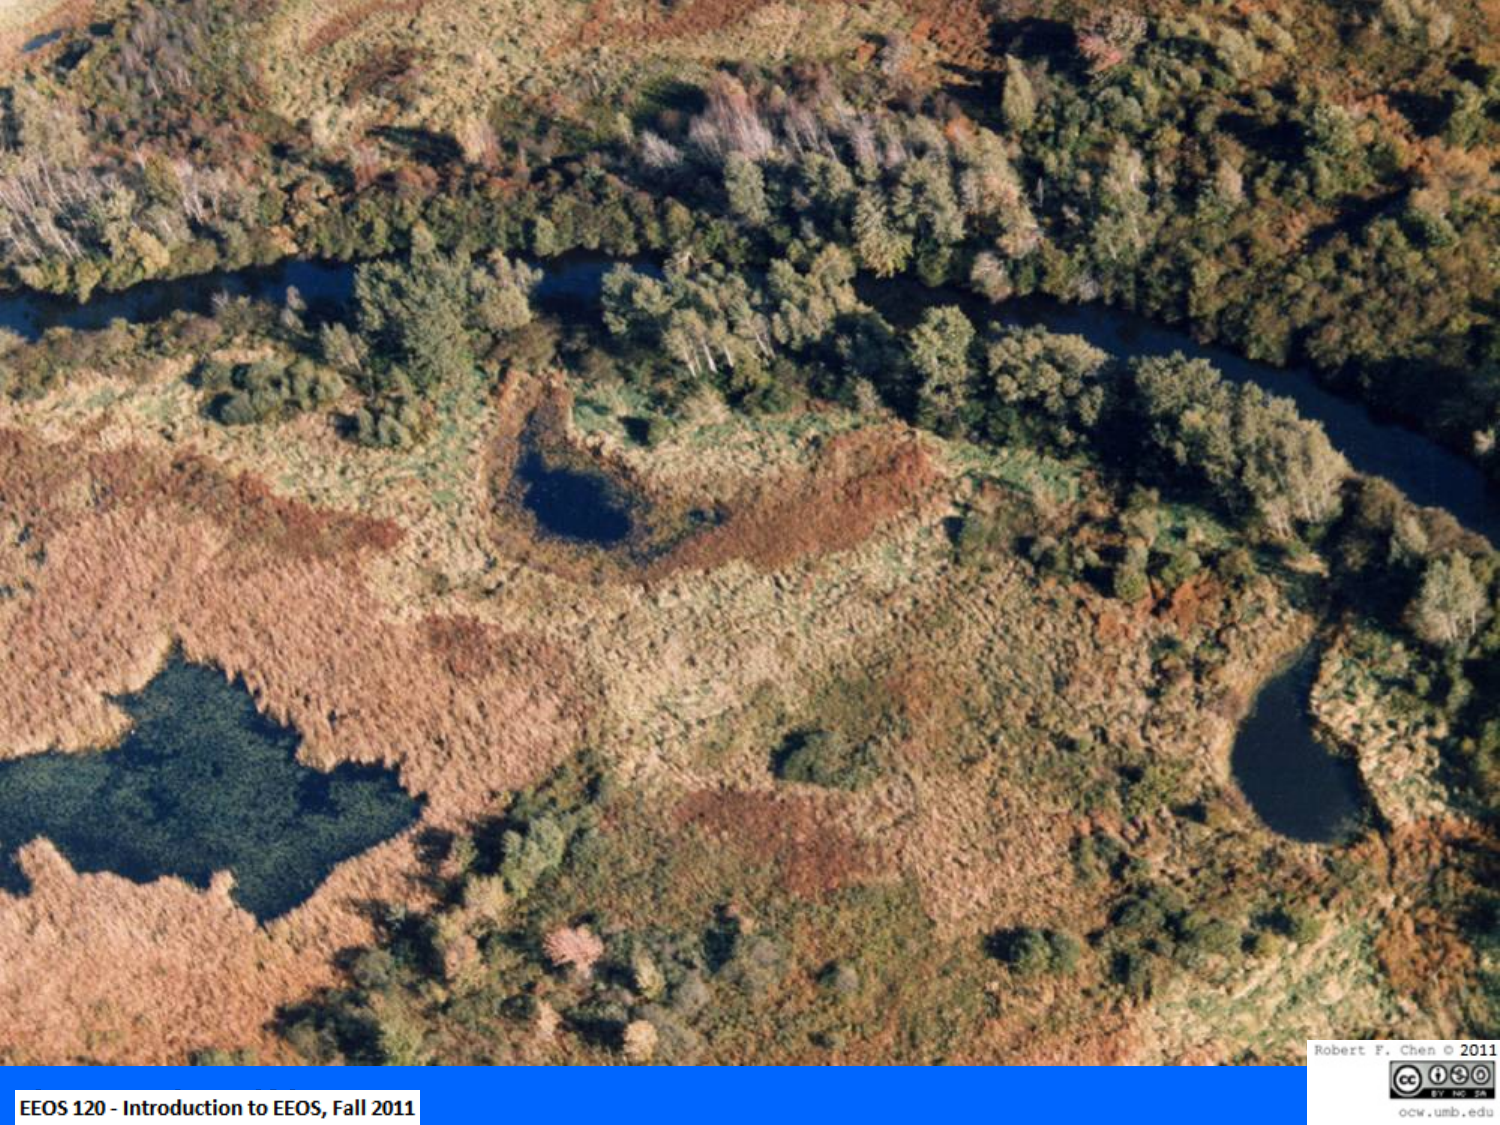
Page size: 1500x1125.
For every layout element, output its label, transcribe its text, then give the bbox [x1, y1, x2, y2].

picture [15, 1090, 420, 1125]
picture [0, 0, 1500, 1125]
text_box Photo: Joseph Ingoldsby [0, 1073, 331, 1125]
